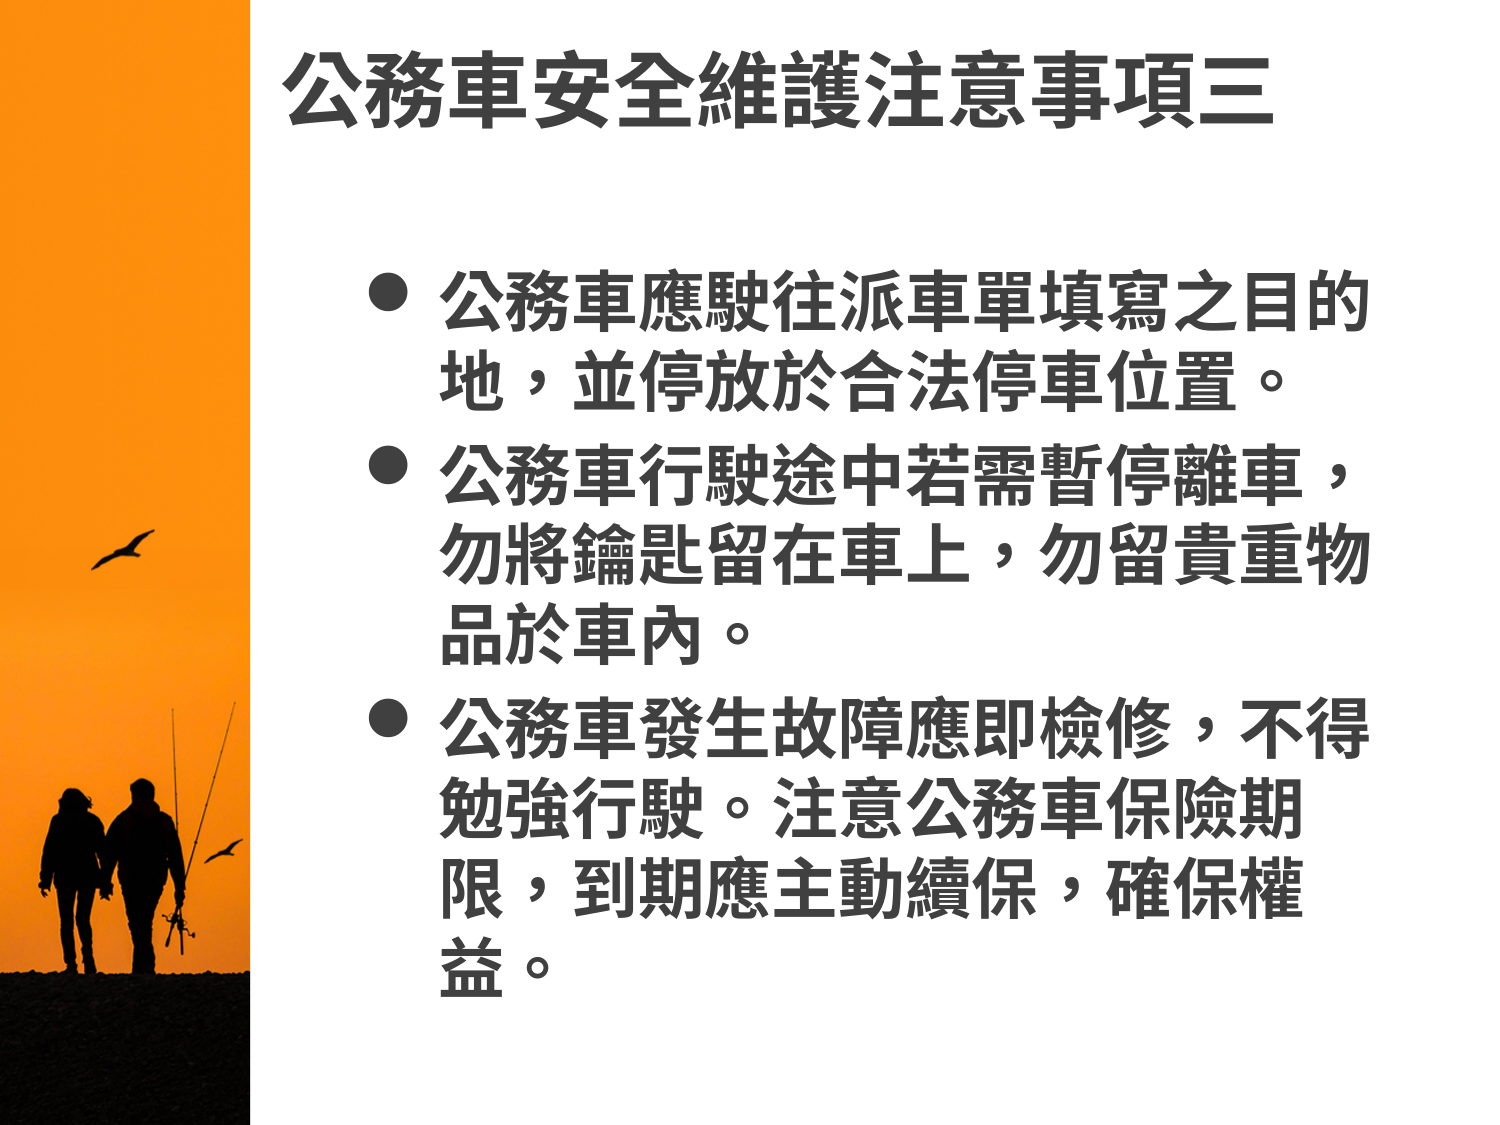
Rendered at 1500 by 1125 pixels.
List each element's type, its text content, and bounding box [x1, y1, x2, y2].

text_box 公務車應駛往派車單填寫之目的地，並停放於合法停車位置。 公務車行駛途中若需暫停離車，勿將鑰匙留在車上，勿留貴重物品於車內。 公務車發生故障應即檢修，不得勉強行駛。注意公務車保險期限，到期應主動續保，確保權益。 [348, 208, 1425, 1059]
text_box 公務車安全維護注意事項三 [265, 0, 1500, 176]
picture [0, 0, 1500, 1125]
